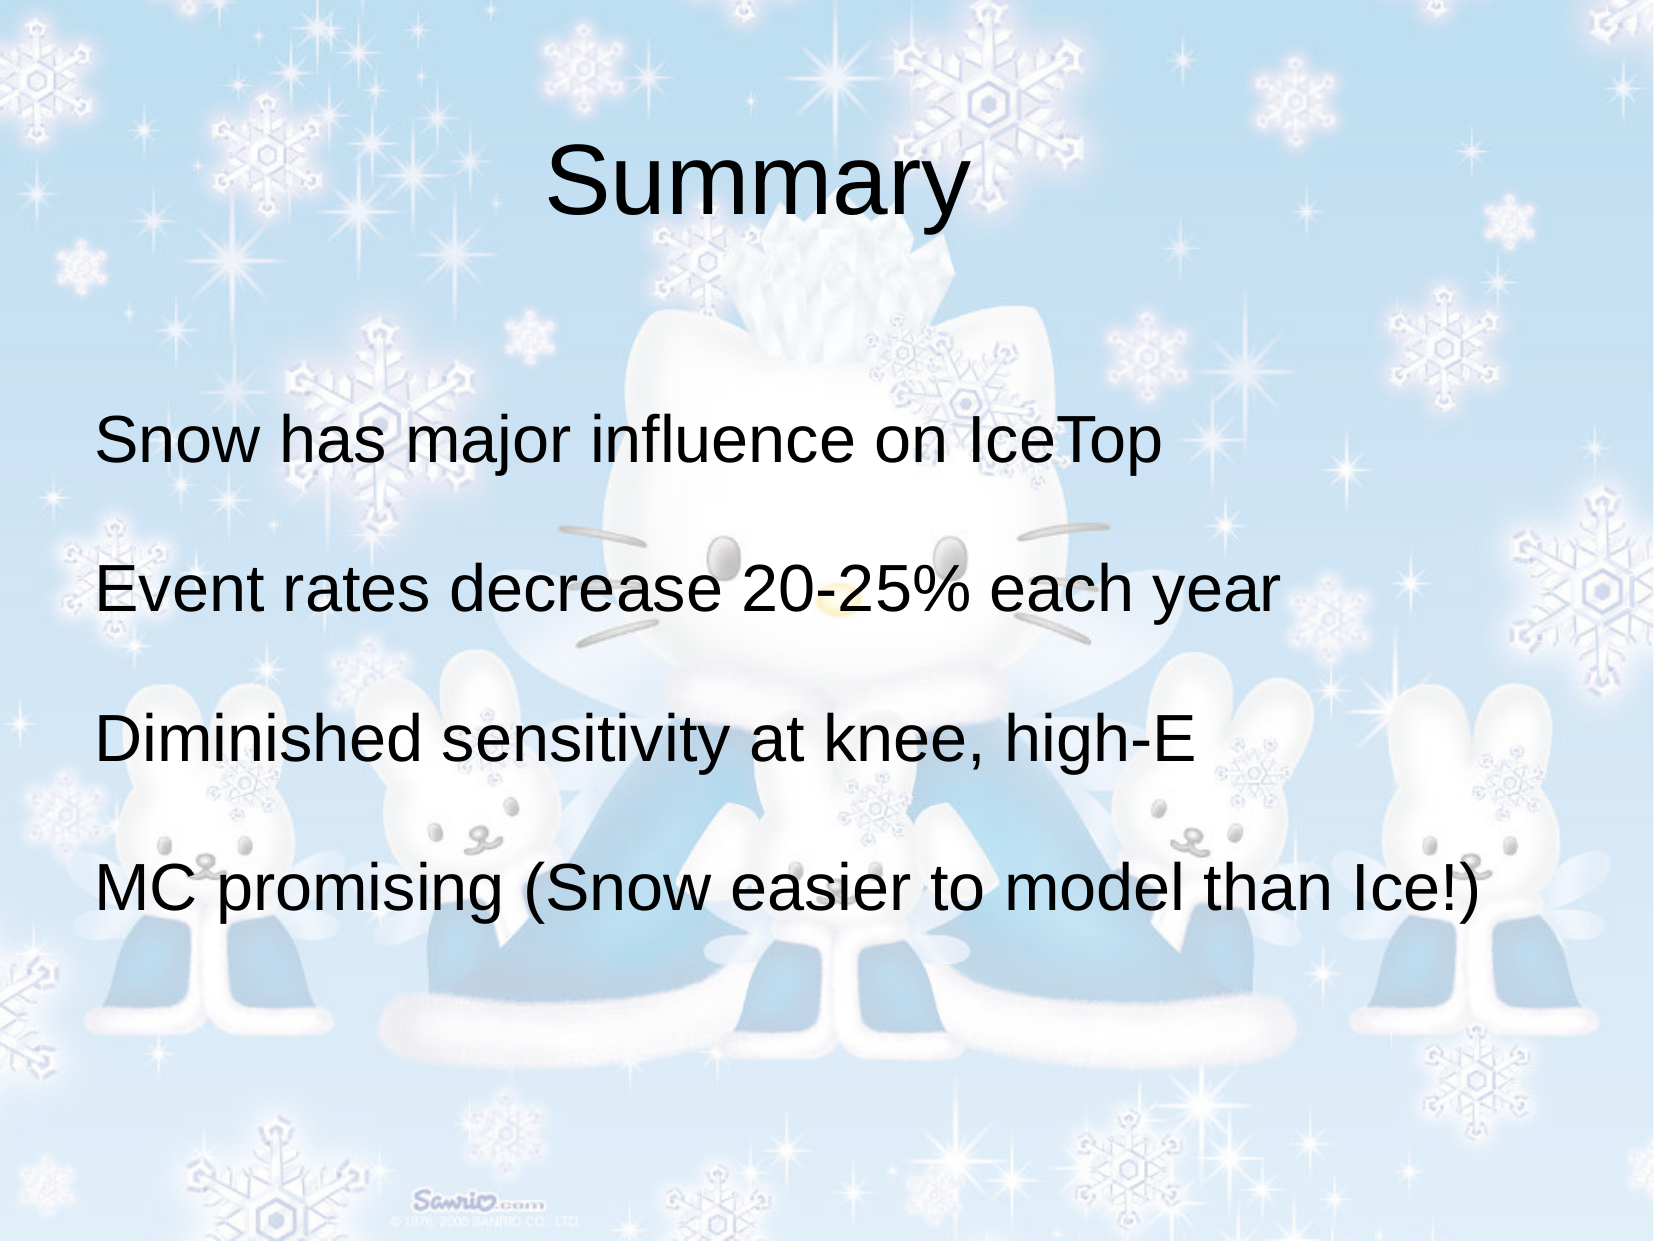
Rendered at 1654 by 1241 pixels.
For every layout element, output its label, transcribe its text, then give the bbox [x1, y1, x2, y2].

text_box Summary [525, 112, 992, 249]
picture [0, 0, 1654, 1241]
text_box Snow has major influence on IceTop Event rates decrease 20-25% each year Diminished sensitivity at knee, high-E MC promising (Snow easier to model than Ice!) [75, 389, 1507, 938]
